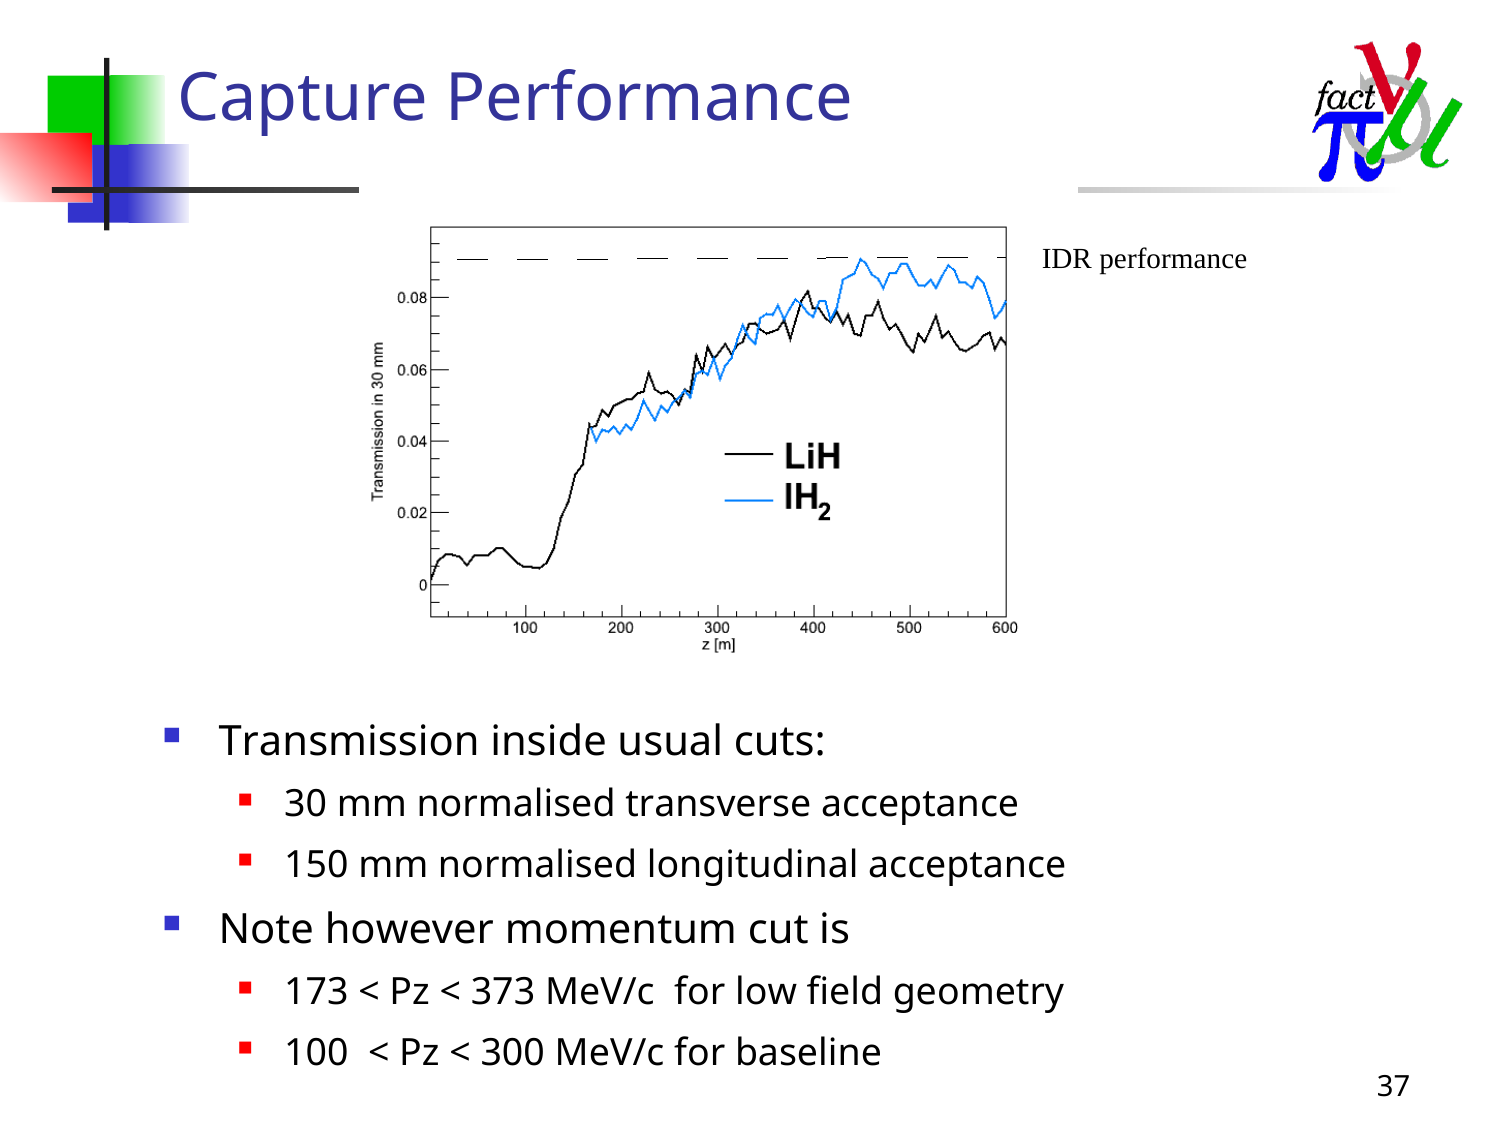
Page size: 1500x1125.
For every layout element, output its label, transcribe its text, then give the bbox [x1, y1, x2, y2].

picture [1312, 41, 1463, 188]
title Capture Performance [162, 0, 1441, 148]
text_box IDR performance [1027, 235, 1263, 283]
list Transmission inside usual cuts: 30 mm normalised transverse acceptance 150 mm normalised longitudinal acceptance Note however momentum cut is 173 < Pz < 373 MeV/c for low field geometry 100 < Pz < 300 MeV/c for baseline [147, 702, 1359, 1091]
picture [359, 178, 1078, 666]
